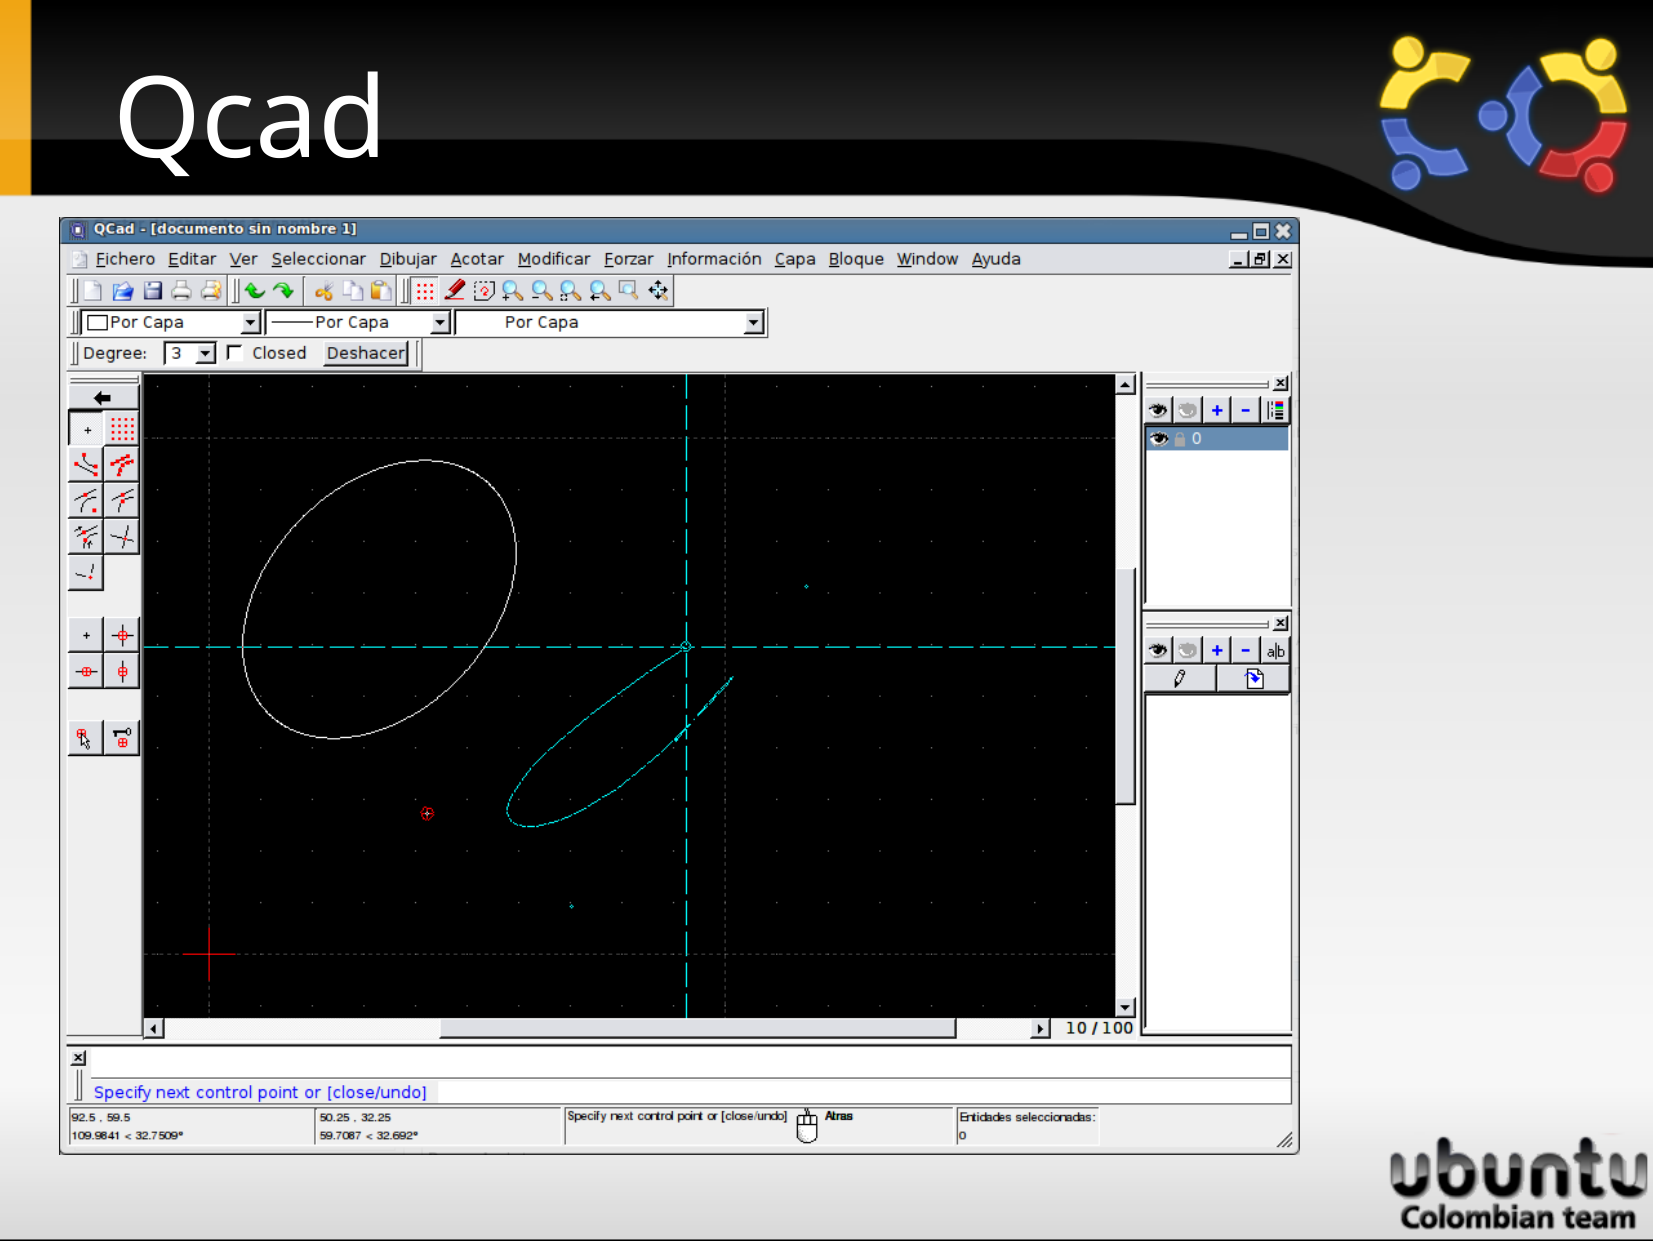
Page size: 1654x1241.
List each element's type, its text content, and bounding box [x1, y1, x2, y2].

picture [0, 0, 1653, 1241]
text_box Qcad [59, 29, 1447, 178]
